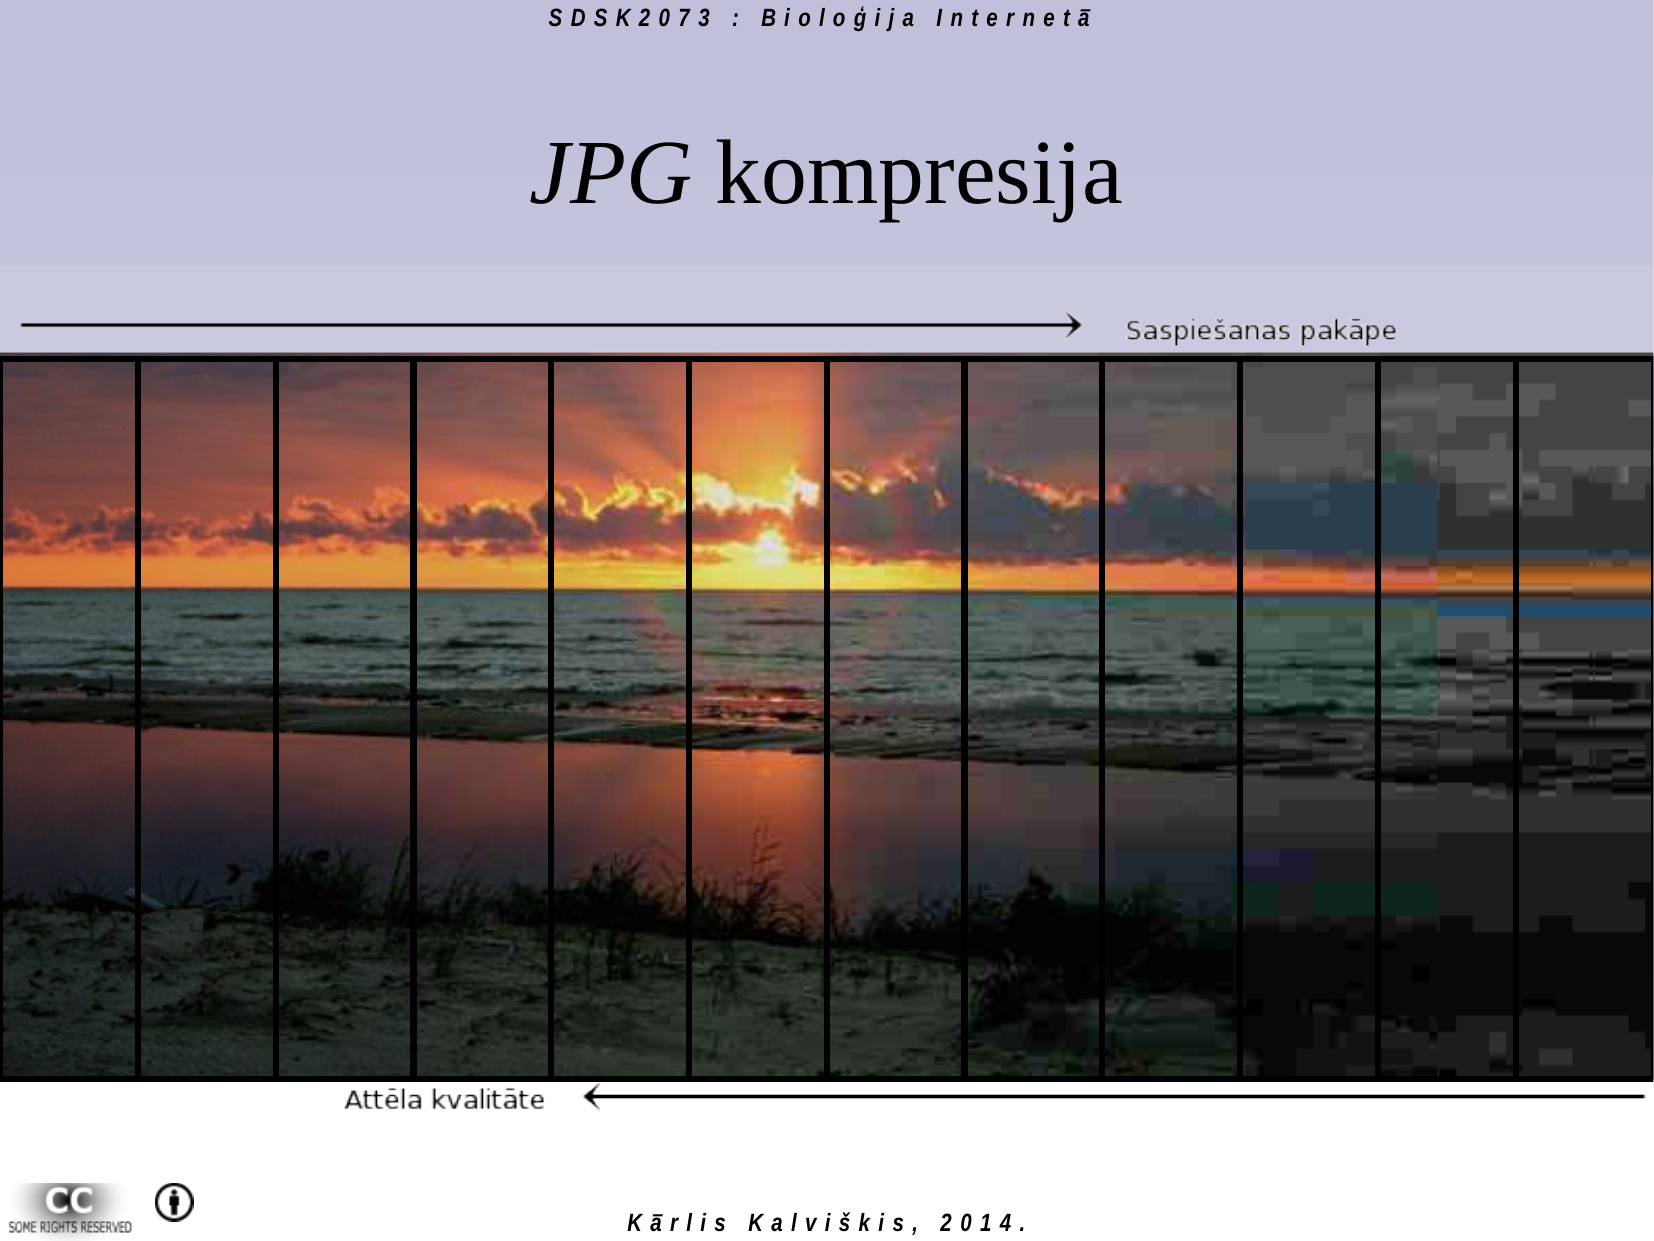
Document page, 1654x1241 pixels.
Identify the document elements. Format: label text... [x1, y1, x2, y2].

picture [1105, 362, 1237, 1076]
picture [0, 1082, 1654, 1241]
picture [1243, 362, 1375, 1076]
picture [3, 362, 135, 1076]
picture [830, 362, 961, 1076]
picture [0, 0, 1654, 356]
title JPG kompresija [29, 49, 1625, 296]
picture [1381, 362, 1513, 1076]
picture [417, 362, 548, 1076]
picture [1519, 362, 1651, 1076]
picture [141, 362, 273, 1076]
picture [968, 362, 1099, 1076]
picture [692, 362, 824, 1076]
picture [554, 362, 686, 1076]
picture [279, 362, 410, 1076]
